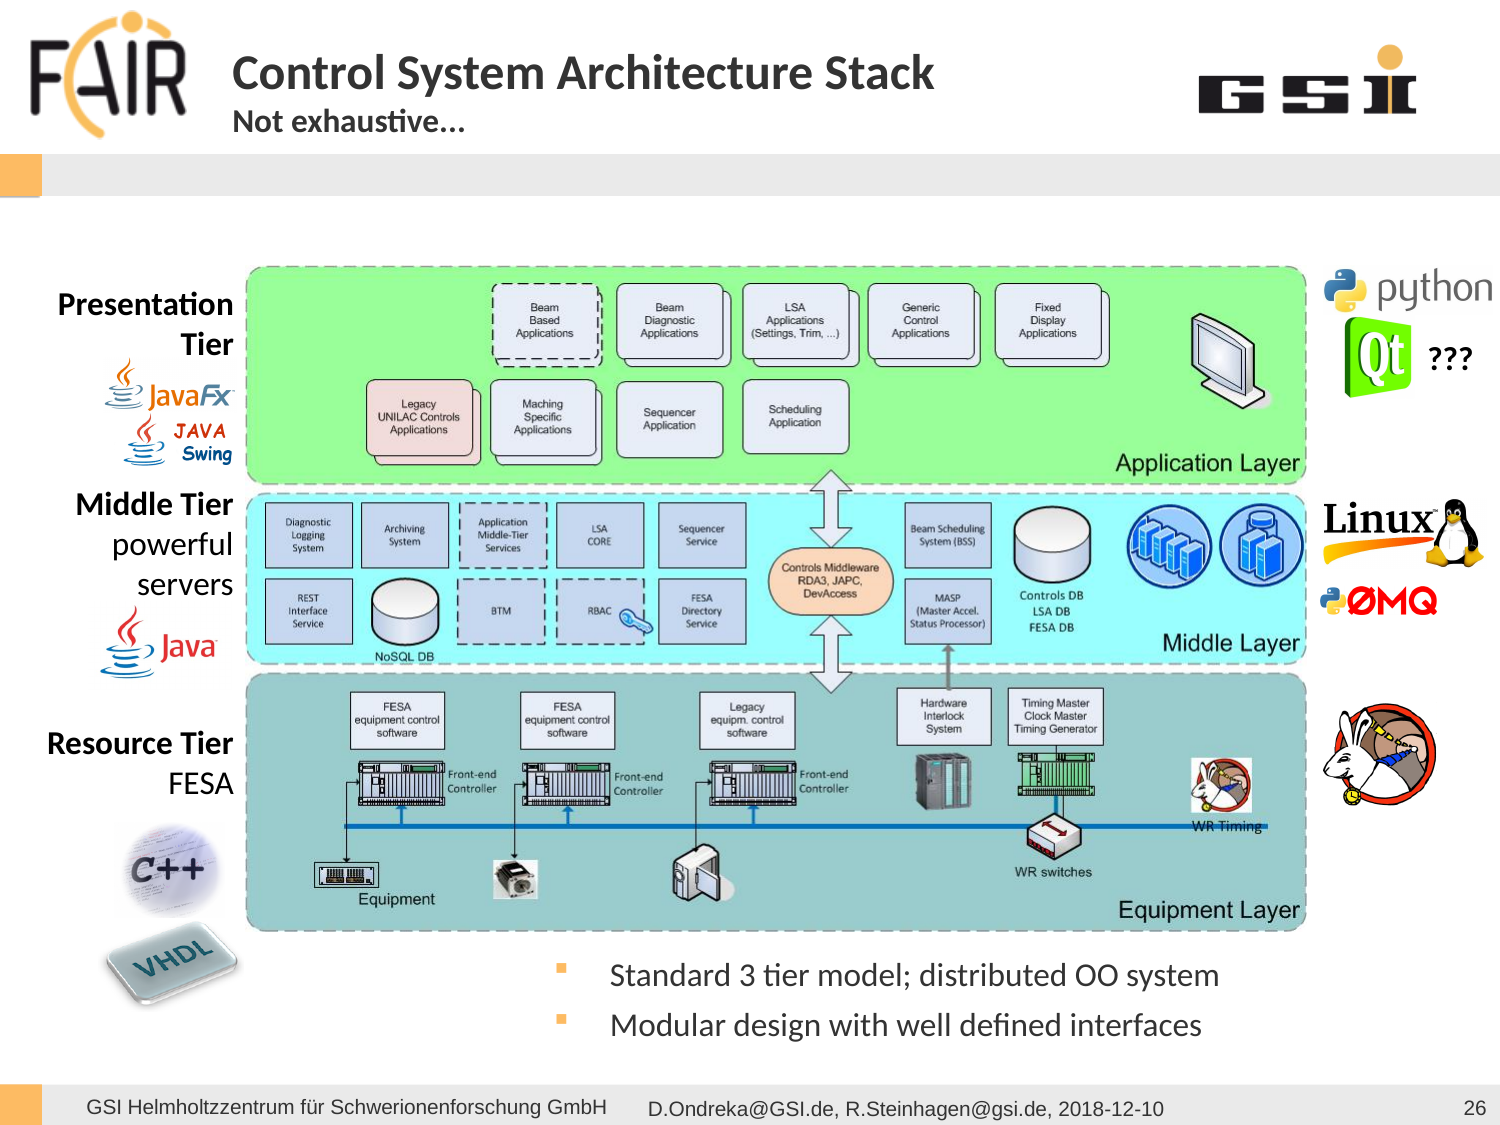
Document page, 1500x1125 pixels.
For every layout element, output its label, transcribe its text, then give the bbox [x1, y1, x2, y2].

picture [1323, 702, 1437, 806]
text_box ??? [1408, 329, 1493, 385]
picture [103, 357, 237, 467]
picture [1320, 498, 1487, 569]
picture [1323, 265, 1493, 399]
text_box Standard 3 tier model; distributed OO system Modular design with well defined interfaces [539, 941, 1429, 1052]
picture [1197, 42, 1419, 117]
text_box Presentation Tier Middle Tier powerful servers Resource Tier FESA [3, 275, 245, 809]
picture [88, 601, 232, 690]
picture [30, 9, 187, 141]
title Control System Architecture Stack Not exhaustive... [217, 20, 1109, 147]
picture [1319, 586, 1437, 615]
picture [98, 822, 244, 1012]
picture [245, 265, 1307, 932]
